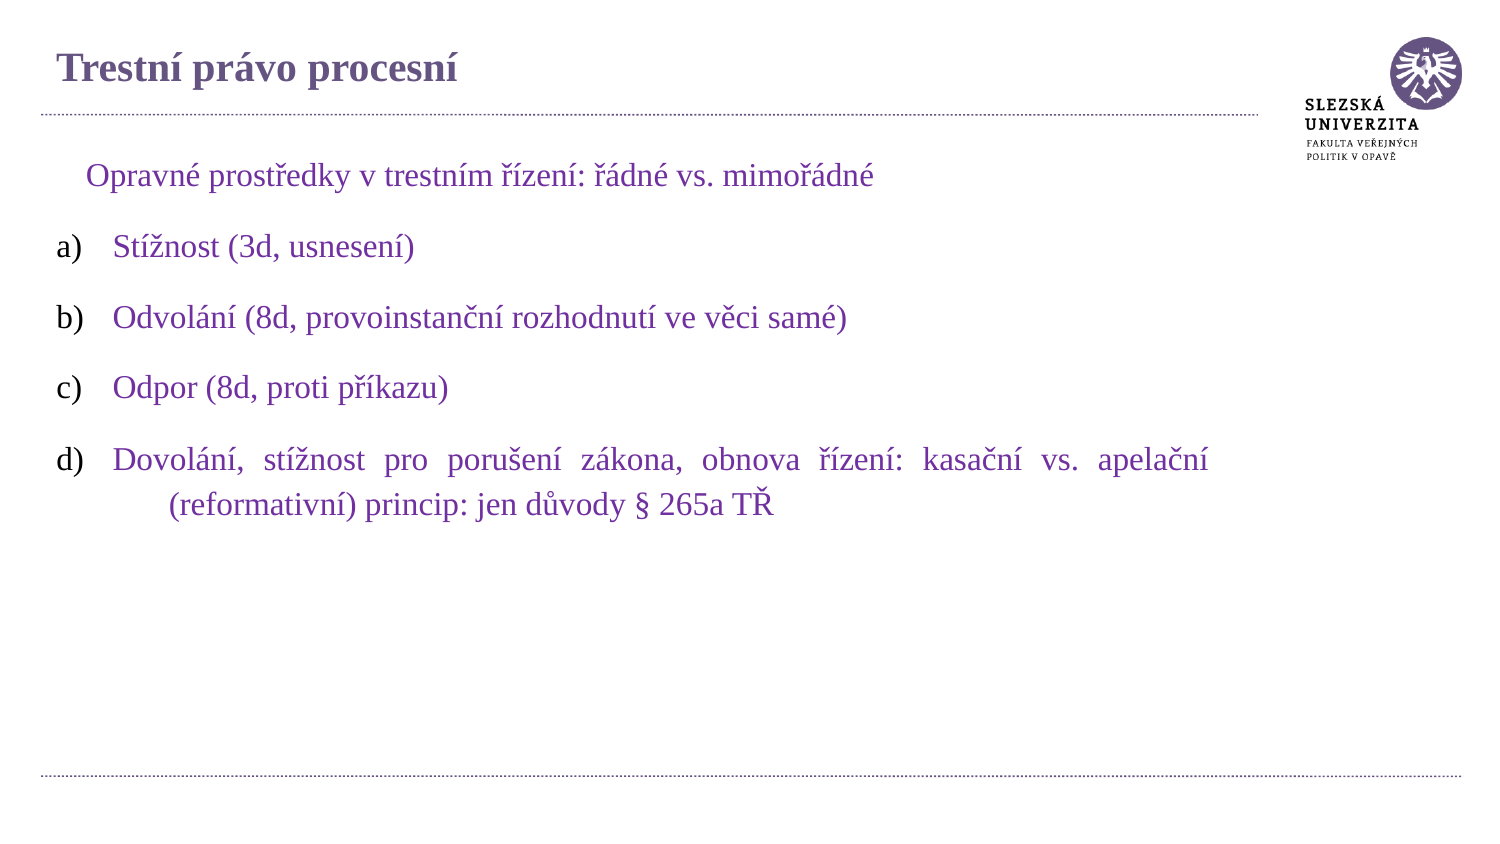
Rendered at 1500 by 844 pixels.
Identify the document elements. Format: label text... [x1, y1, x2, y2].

title Trestní právo procesní [41, 32, 1325, 116]
text_box Opravné prostředky v trestním řízení: řádné vs. mimořádné Stížnost (3d, usnesení) Odvolání (8d, provoinstanční rozhodnutí ve věci samé) Odpor (8d, proti příkazu) Dovolání, stížnost pro porušení zákona, obnova řízení: kasační vs. apelační (reformativní) princip: jen důvody § 265a TŘ [41, 139, 1226, 702]
